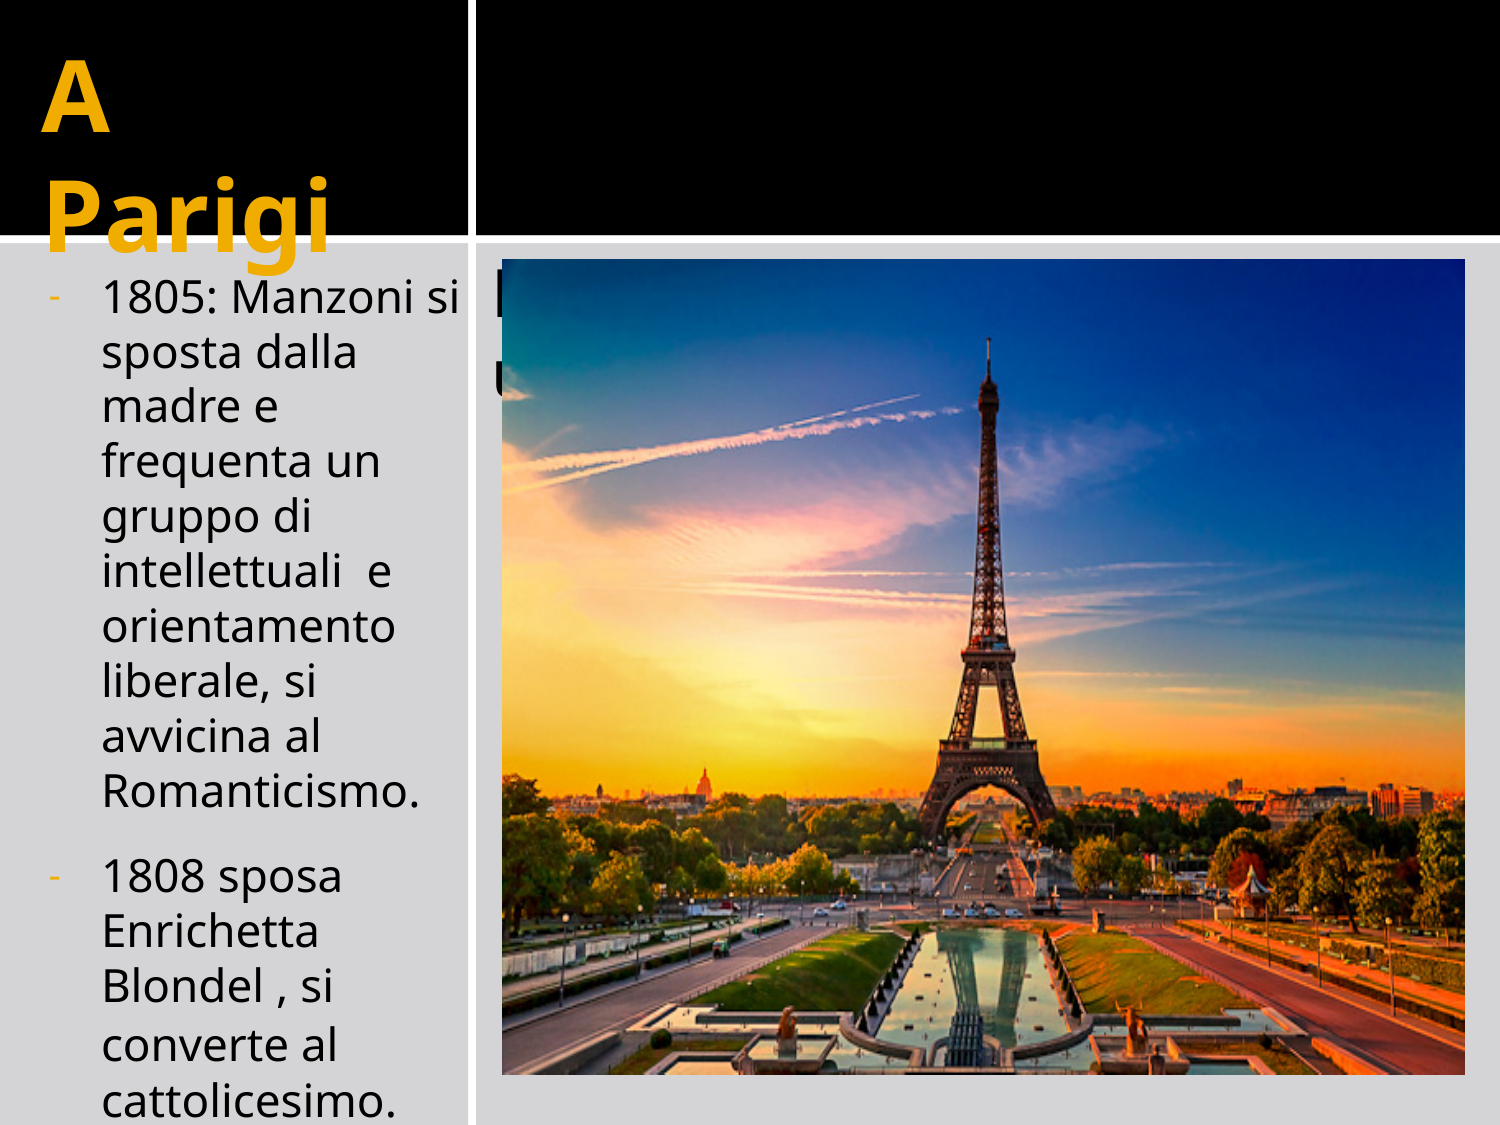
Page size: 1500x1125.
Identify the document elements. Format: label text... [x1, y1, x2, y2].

picture [502, 259, 1465, 1075]
list 1805: Manzoni si sposta dalla madre e frequenta un gruppo di intellettuali e orientamento liberale, si avvicina al Romanticismo. 1808 sposa Enrichetta Blondel , si converte al cattolicesimo. [14, 259, 485, 1125]
title A Parigi [26, 25, 442, 186]
